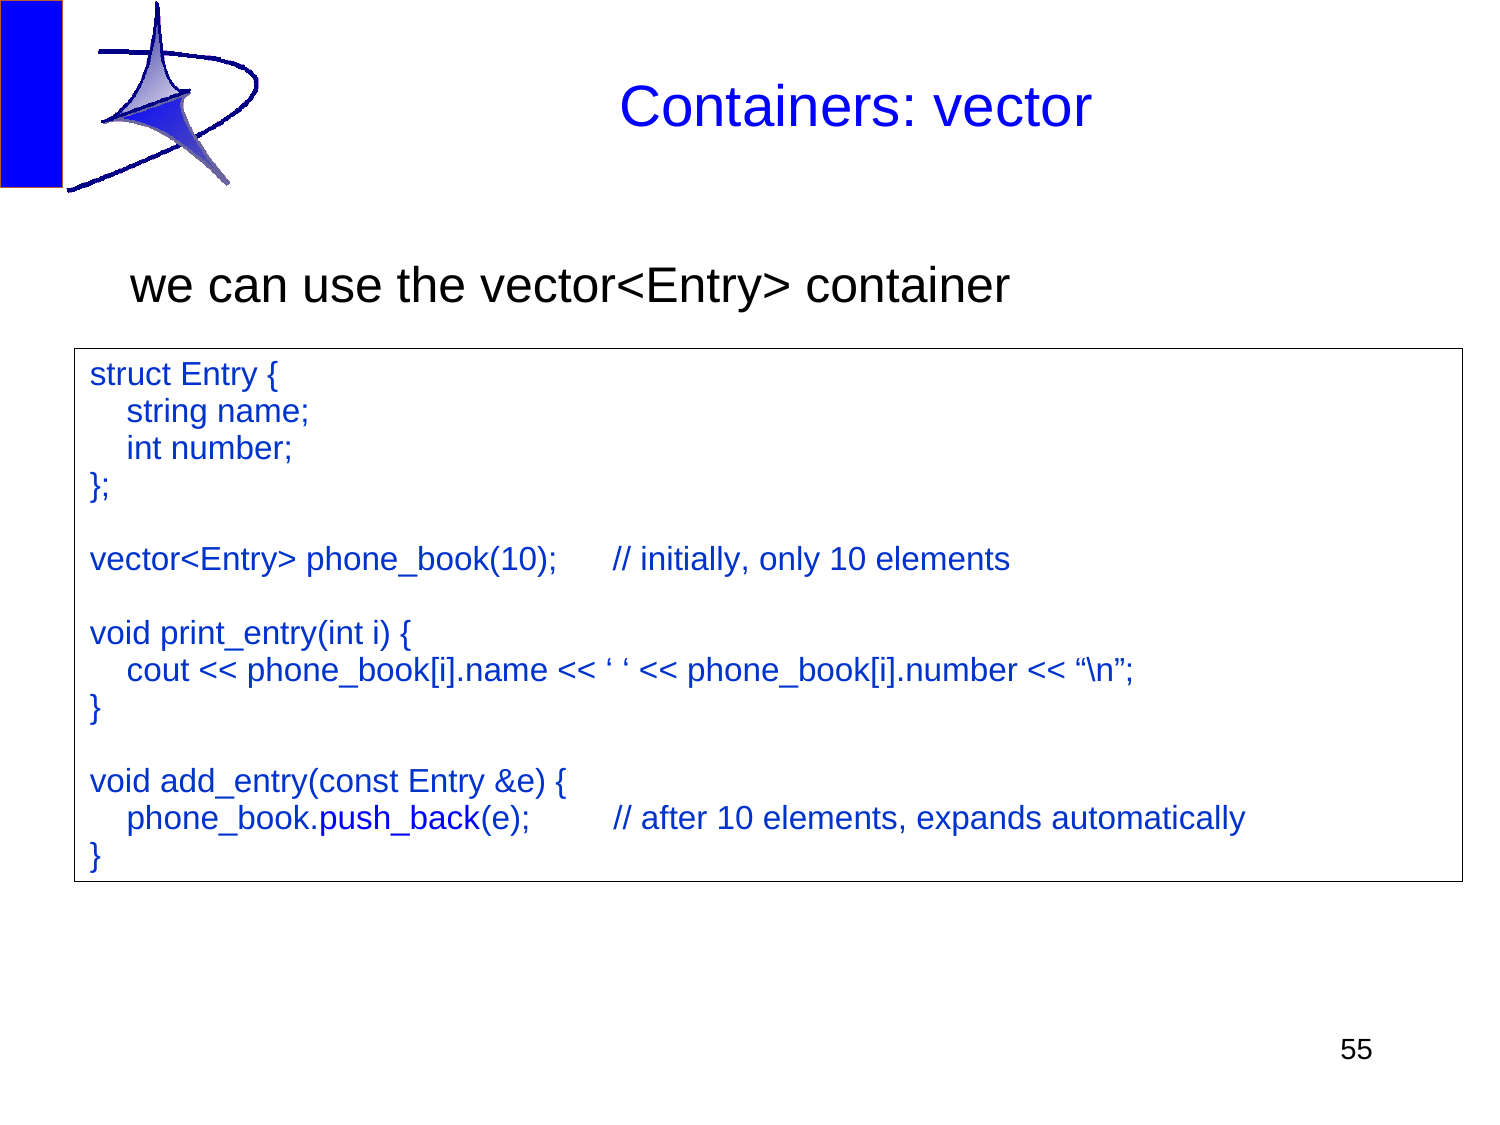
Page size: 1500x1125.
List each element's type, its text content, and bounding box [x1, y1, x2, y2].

title Containers: vector [262, 24, 1450, 188]
text_box struct Entry { string name; int number; }; vector<Entry> phone_book(10); // initially, only 10 elements void print_entry(int i) { cout << phone_book[i].name << ‘ ‘ << phone_book[i].number << “\n”; } void add_entry(const Entry &e) { phone_book.push_back(e); // after 10 elements, expands automatically } [74, 348, 1463, 882]
picture [62, 0, 263, 197]
list we can use the vector<Entry> container [112, 249, 1450, 348]
